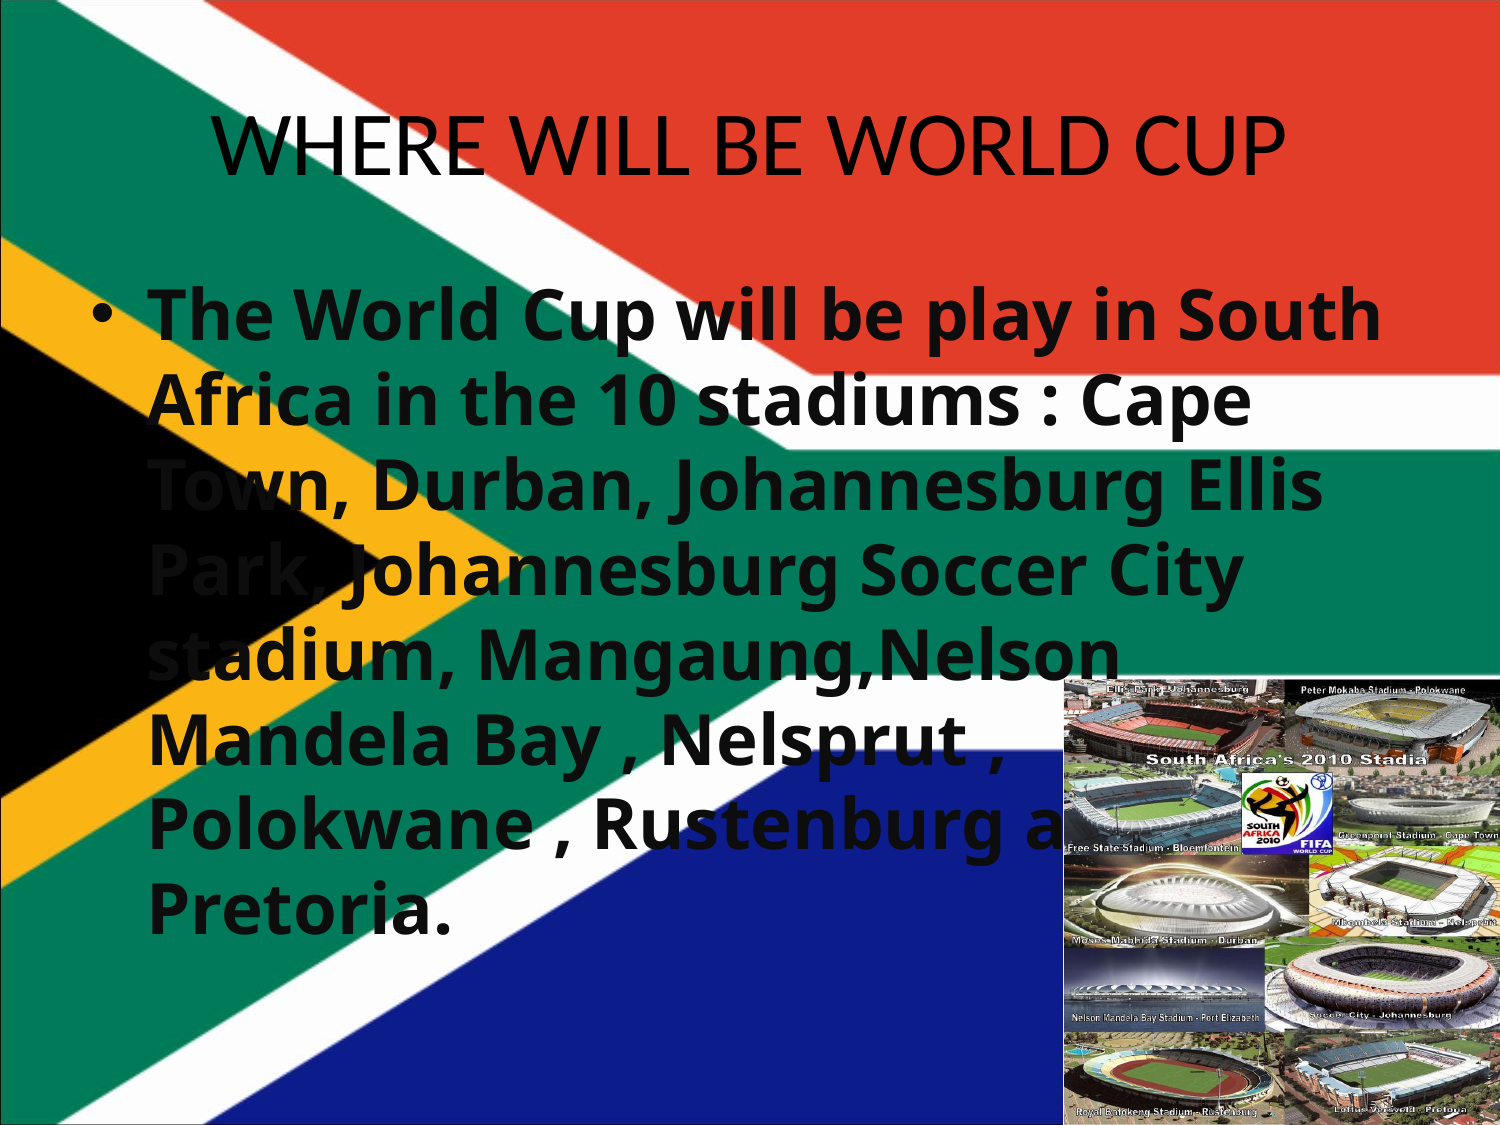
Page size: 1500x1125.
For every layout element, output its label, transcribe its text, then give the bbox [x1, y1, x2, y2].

list The World Cup will be play in South Africa in the 10 stadiums : Cape Town, Durban, Johannesburg Ellis Park, Johannesburg Soccer City stadium, Mangaung,Nelson Mandela Bay , Nelsprut , Polokwane , Rustenburg and Pretoria. [75, 262, 1425, 1005]
picture [0, 0, 1500, 1125]
title WHERE WILL BE WORLD CUP [75, 45, 1425, 233]
